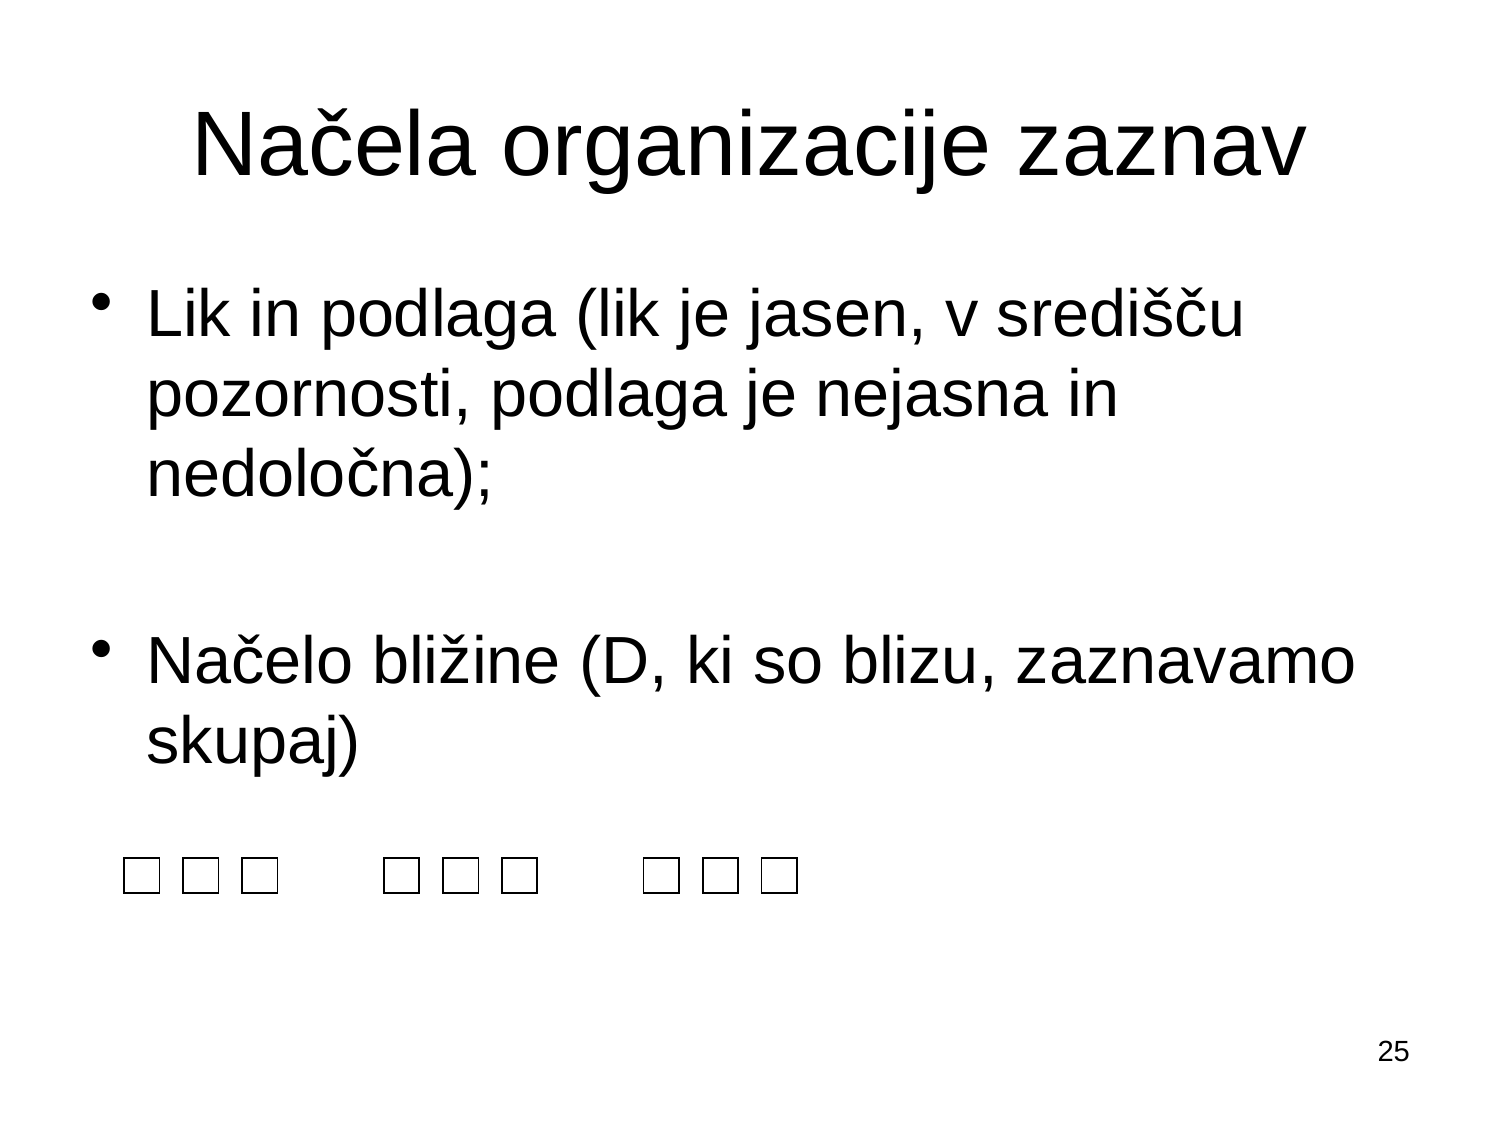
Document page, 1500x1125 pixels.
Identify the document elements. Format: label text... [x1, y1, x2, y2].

text_box [442, 857, 479, 894]
text_box [383, 857, 420, 894]
slide_number <number> [1074, 1024, 1425, 1103]
text_box [123, 857, 160, 894]
text_box [501, 857, 538, 894]
text_box [702, 857, 739, 894]
text_box [183, 857, 219, 894]
text_box [761, 857, 798, 894]
title Načela organizacije zaznav [75, 45, 1425, 233]
text_box [242, 857, 278, 894]
text_box [643, 857, 680, 894]
list Lik in podlaga (lik je jasen, v središču pozornosti, podlaga je nejasna in nedoločna); Načelo bližine (D, ki so blizu, zaznavamo skupaj) [75, 262, 1425, 1005]
